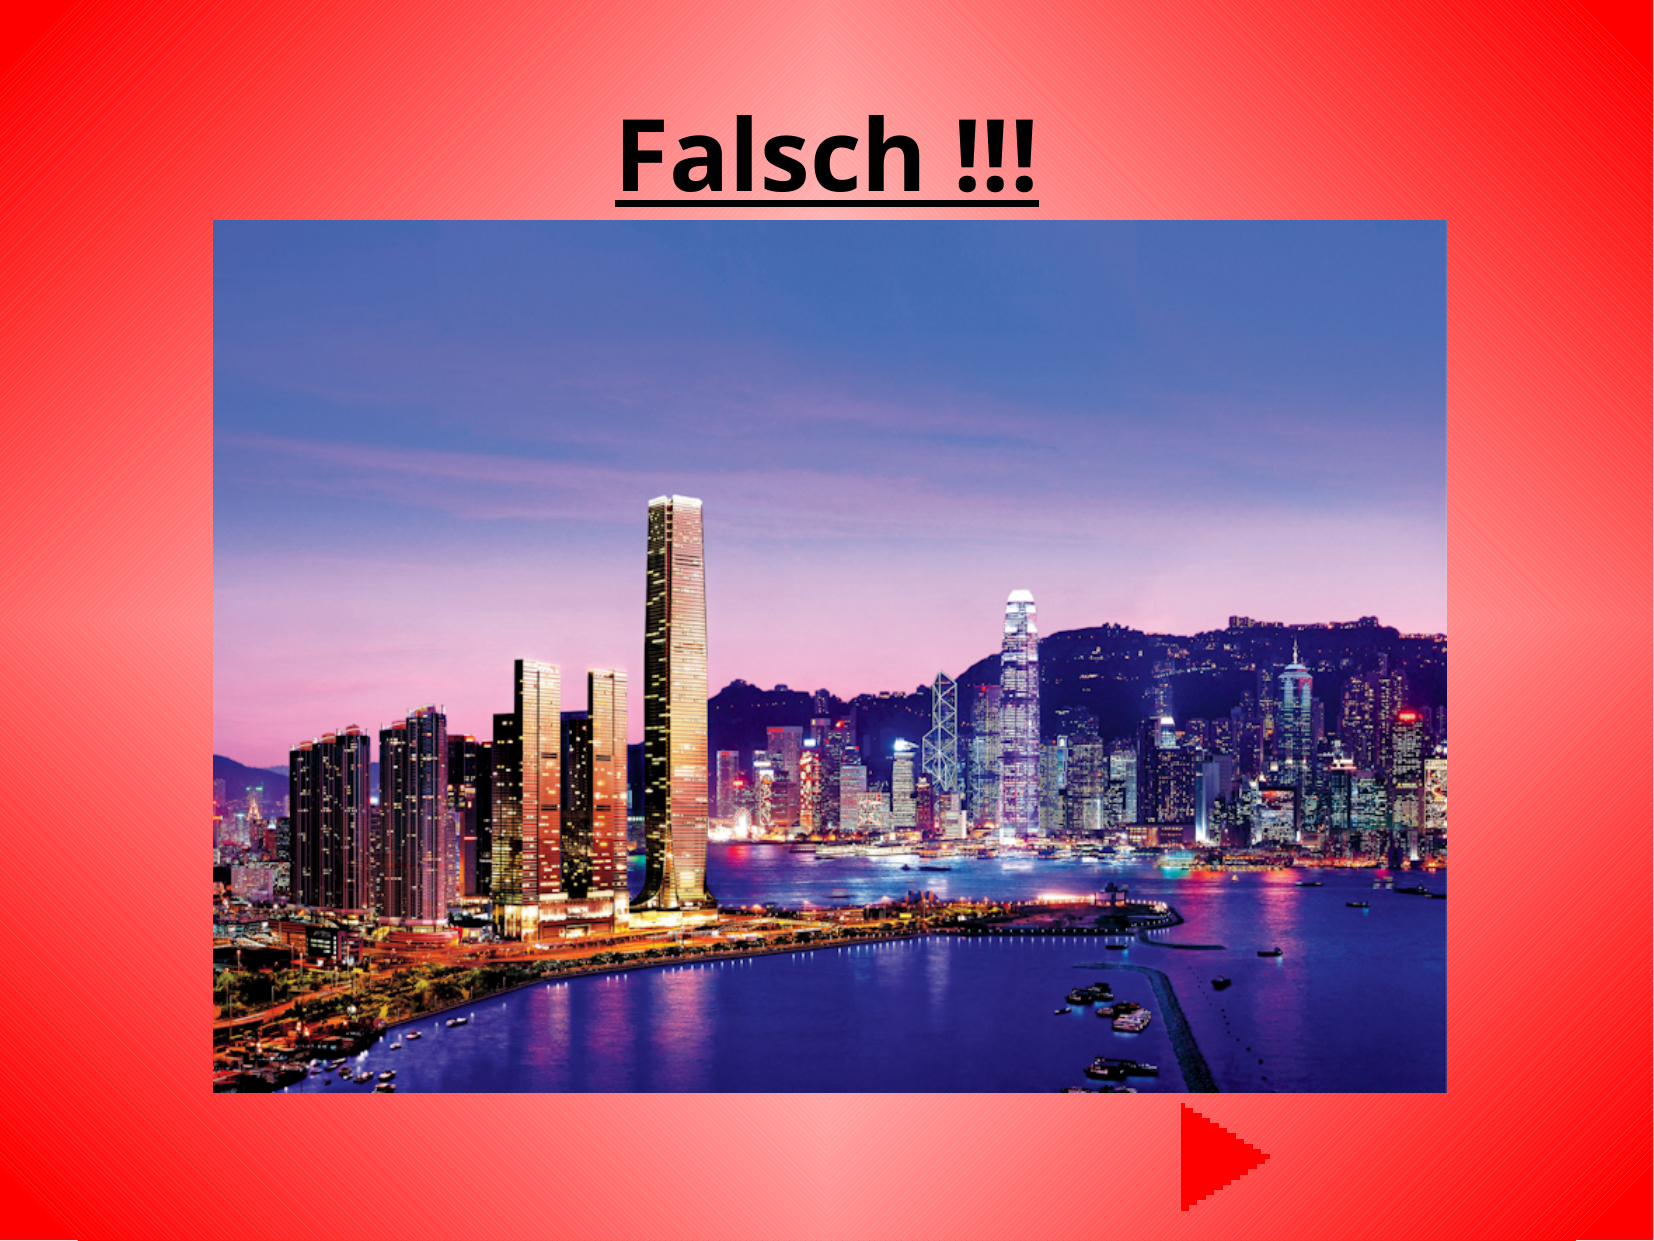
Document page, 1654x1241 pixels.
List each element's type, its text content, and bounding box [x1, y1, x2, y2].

picture [1181, 1103, 1359, 1211]
picture [213, 220, 1447, 1093]
title Falsch !!! [82, 49, 1571, 257]
